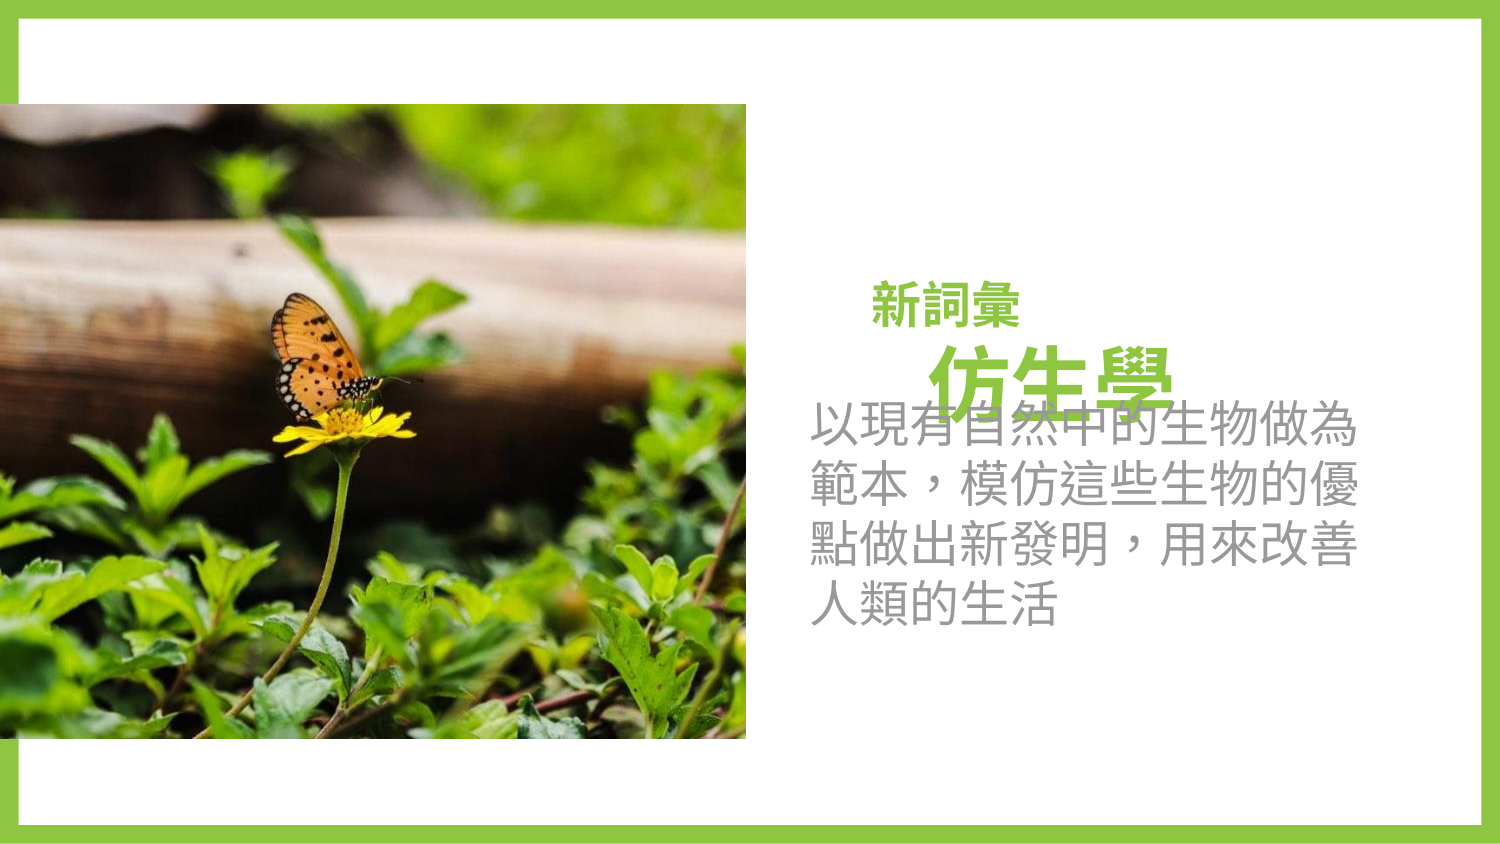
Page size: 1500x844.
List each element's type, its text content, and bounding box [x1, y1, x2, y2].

list 以現有自然中的生物做為範本，模仿這些生物的優點做出新發明，用來改善人類的生活 [794, 377, 1420, 677]
title 新詞彙 仿生學 [856, 258, 1380, 377]
picture [0, 104, 746, 739]
